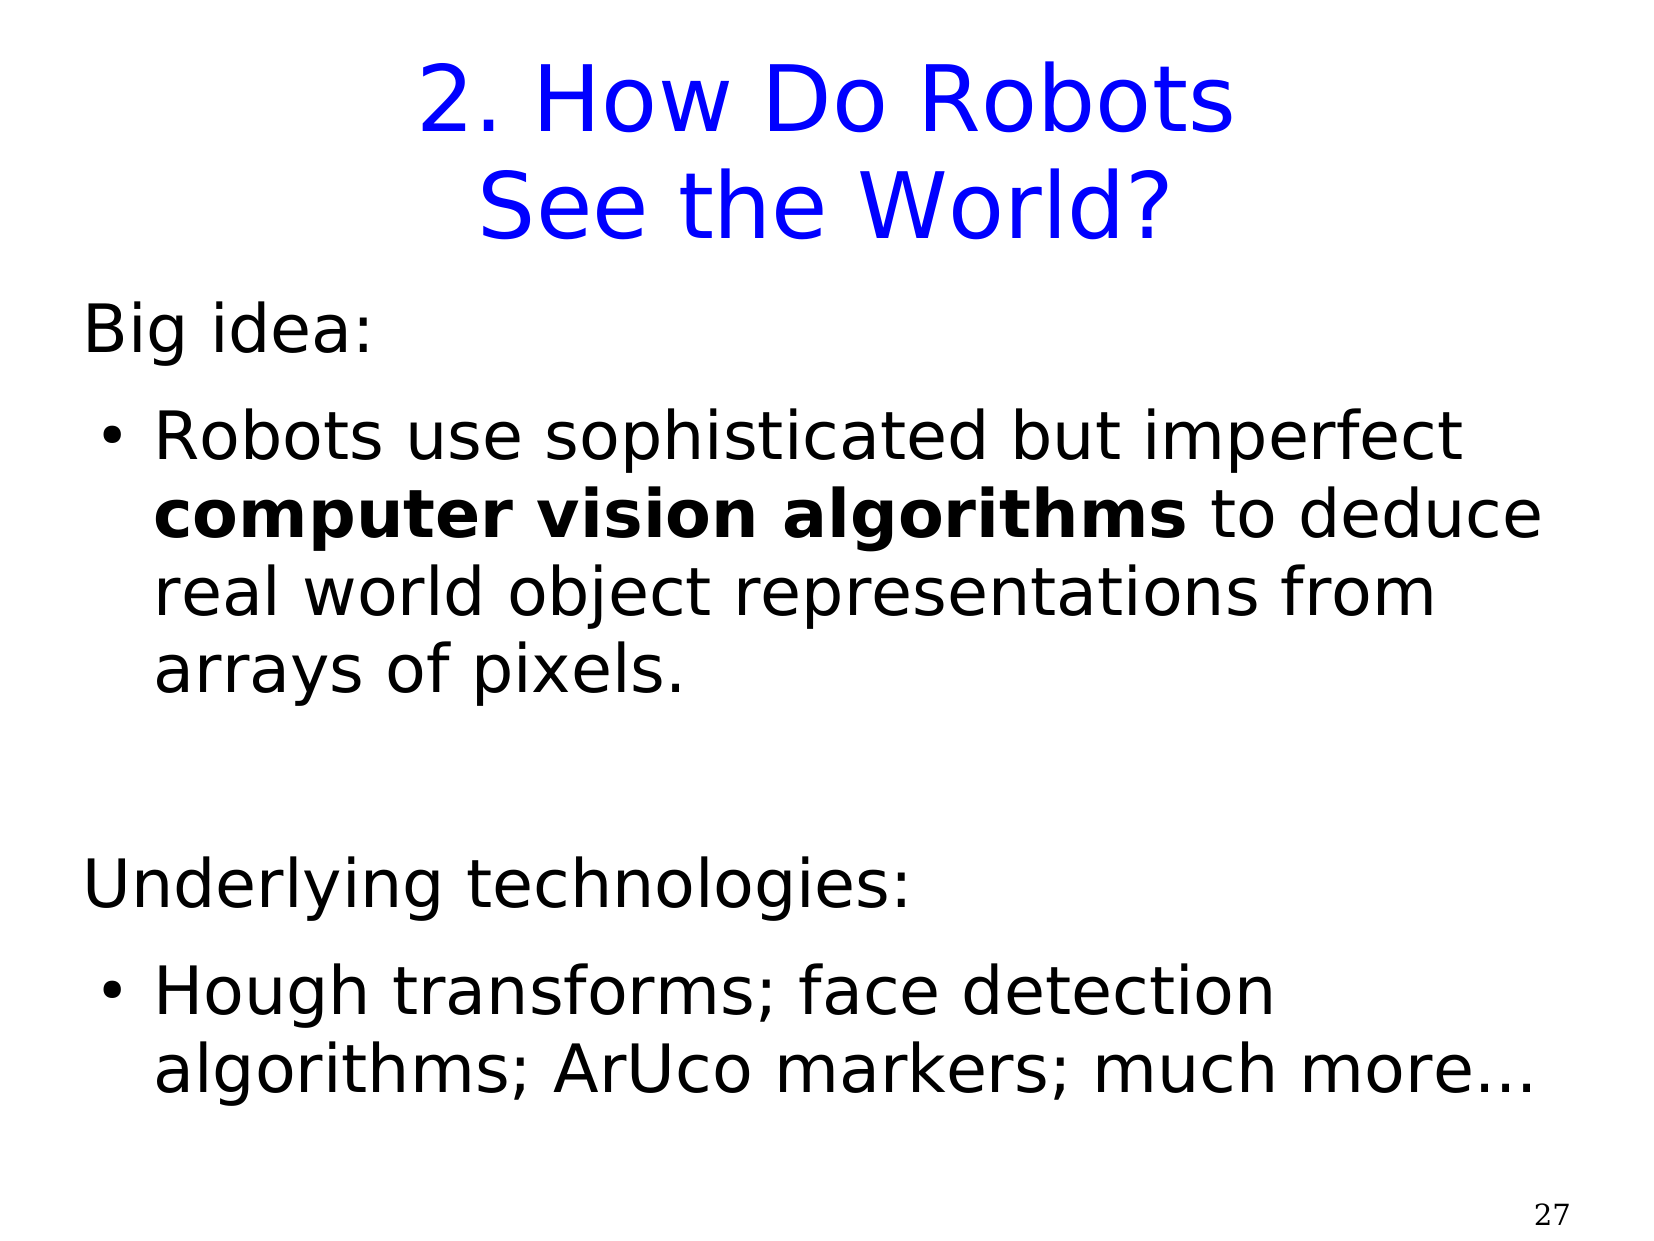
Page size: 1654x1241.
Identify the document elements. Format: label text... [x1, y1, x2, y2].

list Big idea: Robots use sophisticated but imperfect computer vision algorithms to deduce real world object representations from arrays of pixels. Underlying technologies: Hough transforms; face detection algorithms; ArUco markers; much more... [82, 290, 1571, 1109]
title 2. How Do Robots See the World? [82, 45, 1571, 261]
